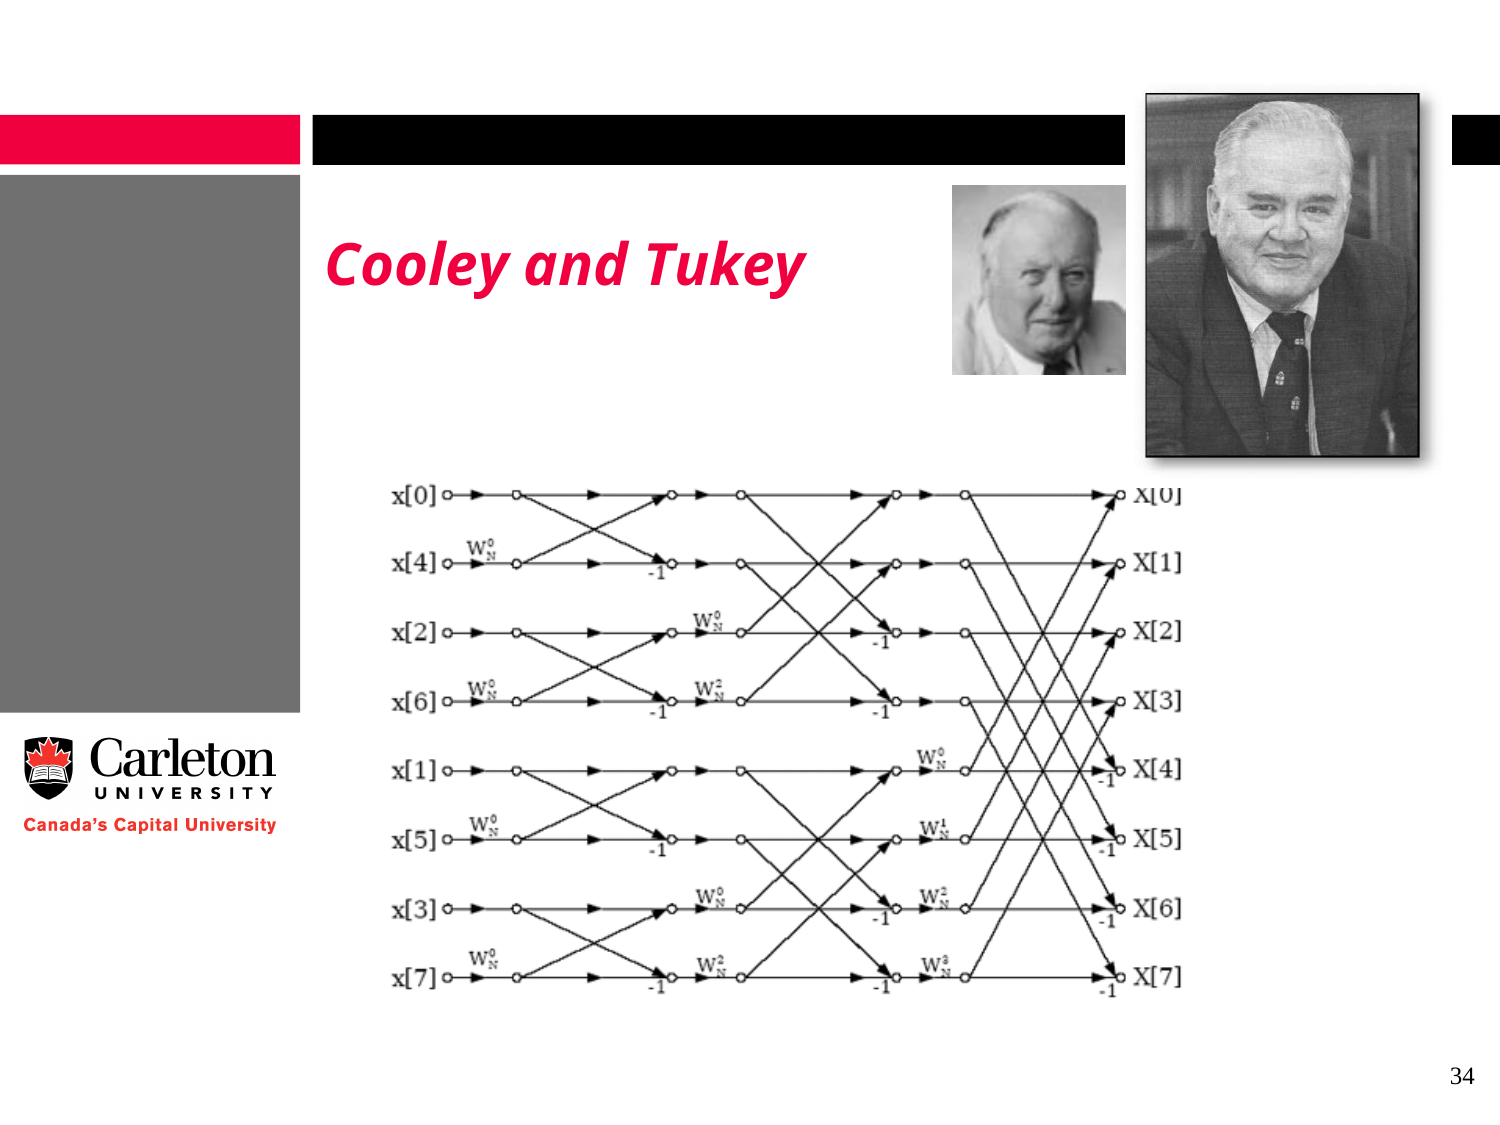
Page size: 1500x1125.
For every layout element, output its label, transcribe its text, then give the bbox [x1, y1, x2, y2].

picture [381, 74, 1452, 1013]
picture [24, 737, 276, 834]
title Cooley and Tukey [324, 194, 952, 331]
